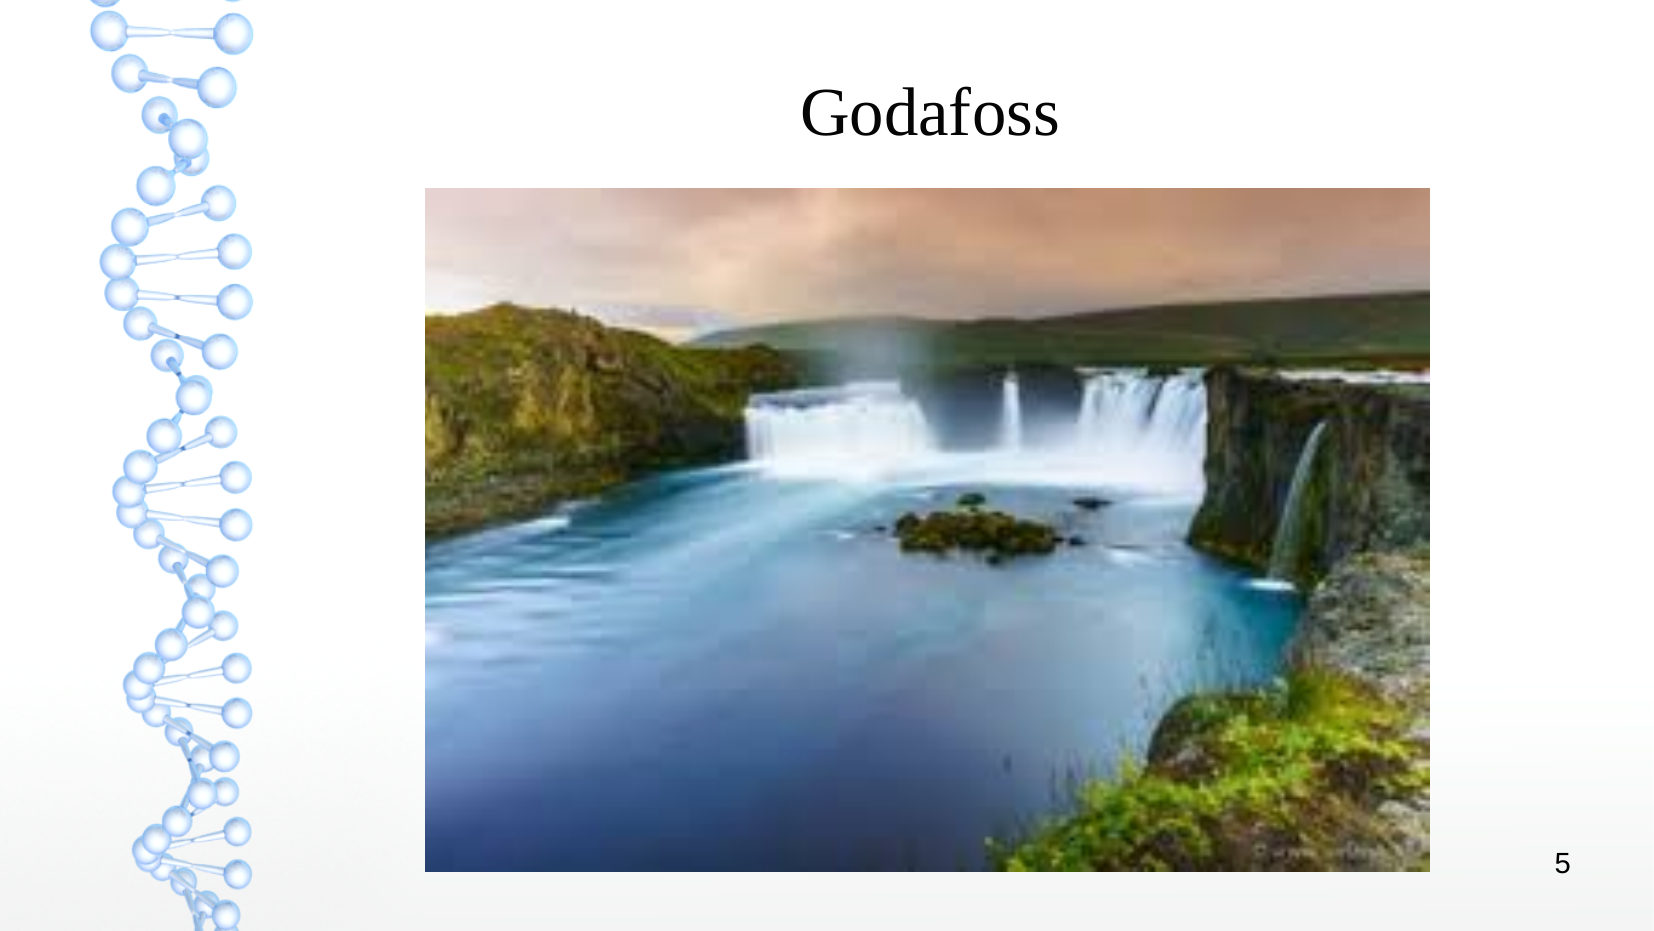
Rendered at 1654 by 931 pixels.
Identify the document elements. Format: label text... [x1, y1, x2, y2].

title Godafoss [265, 35, 1595, 189]
picture [0, 0, 1654, 931]
